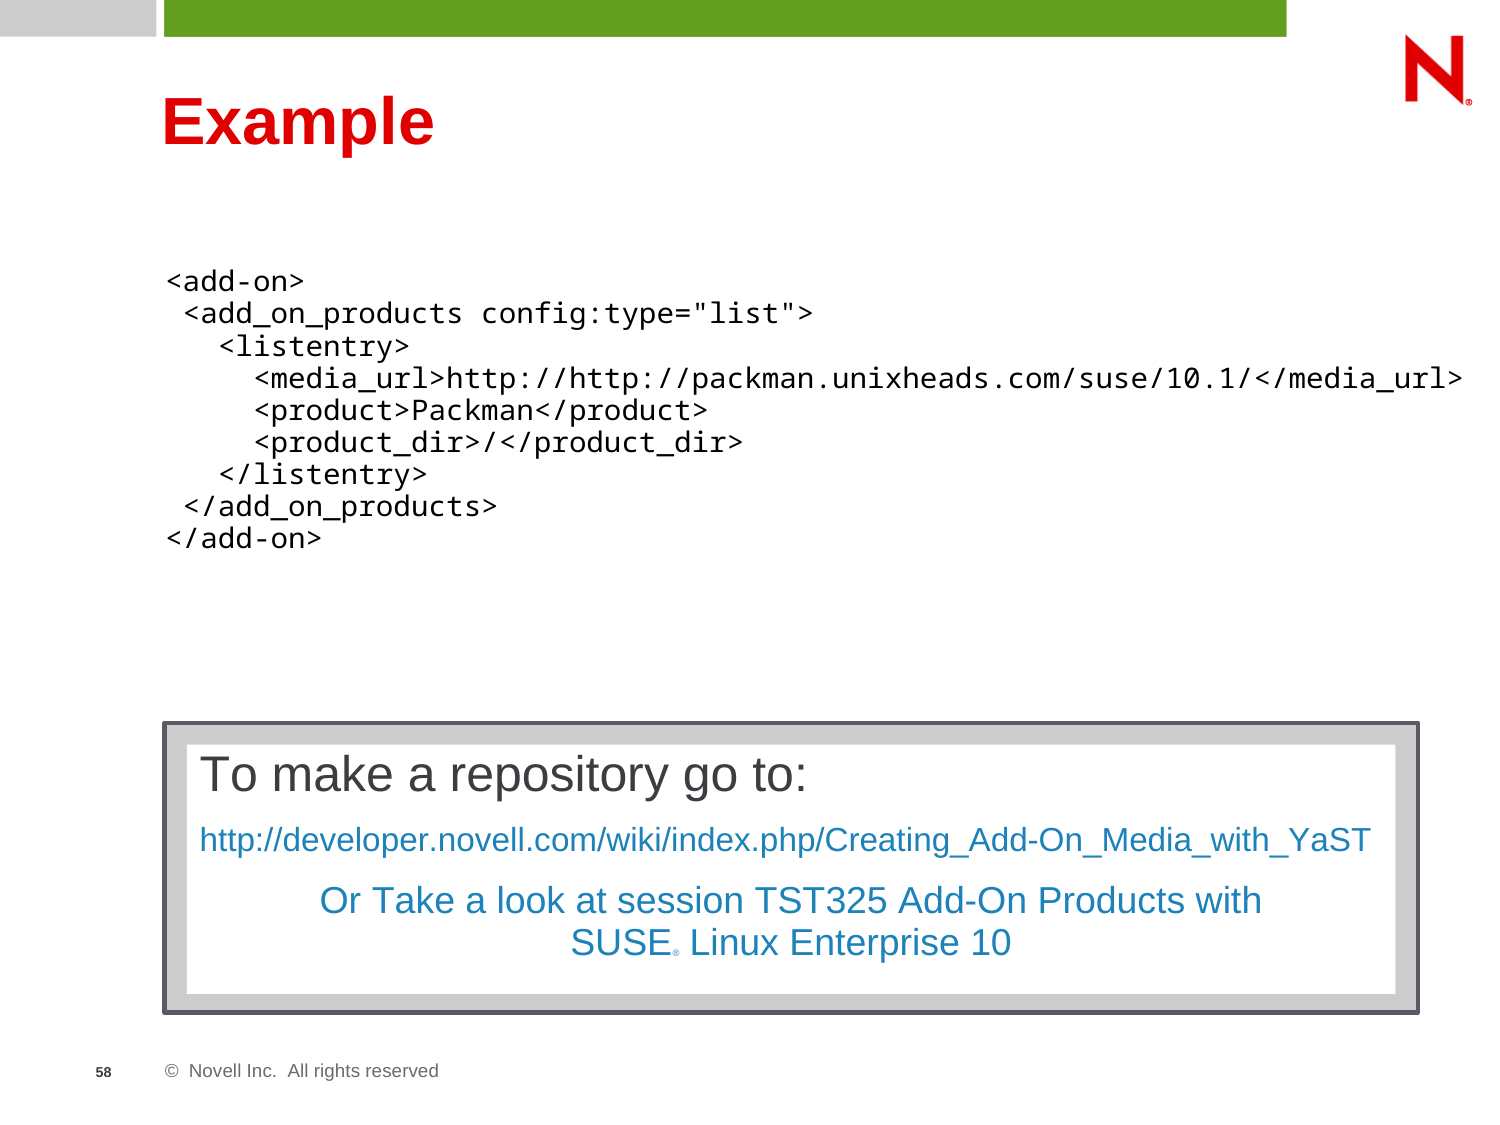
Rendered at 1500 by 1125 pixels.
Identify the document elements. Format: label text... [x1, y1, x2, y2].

text_box Or Take a look at session TST325 Add-On Products with SUSE® Linux Enterprise 10 [267, 879, 1315, 964]
list To make a repository go to: http://developer.novell.com/wiki/index.php/Creating_Add-On_Media_with_YaST [199, 743, 1383, 1001]
chart [164, 268, 1500, 627]
text_box [164, 723, 1418, 1013]
title Example [161, 41, 1383, 205]
picture [1403, 32, 1473, 107]
